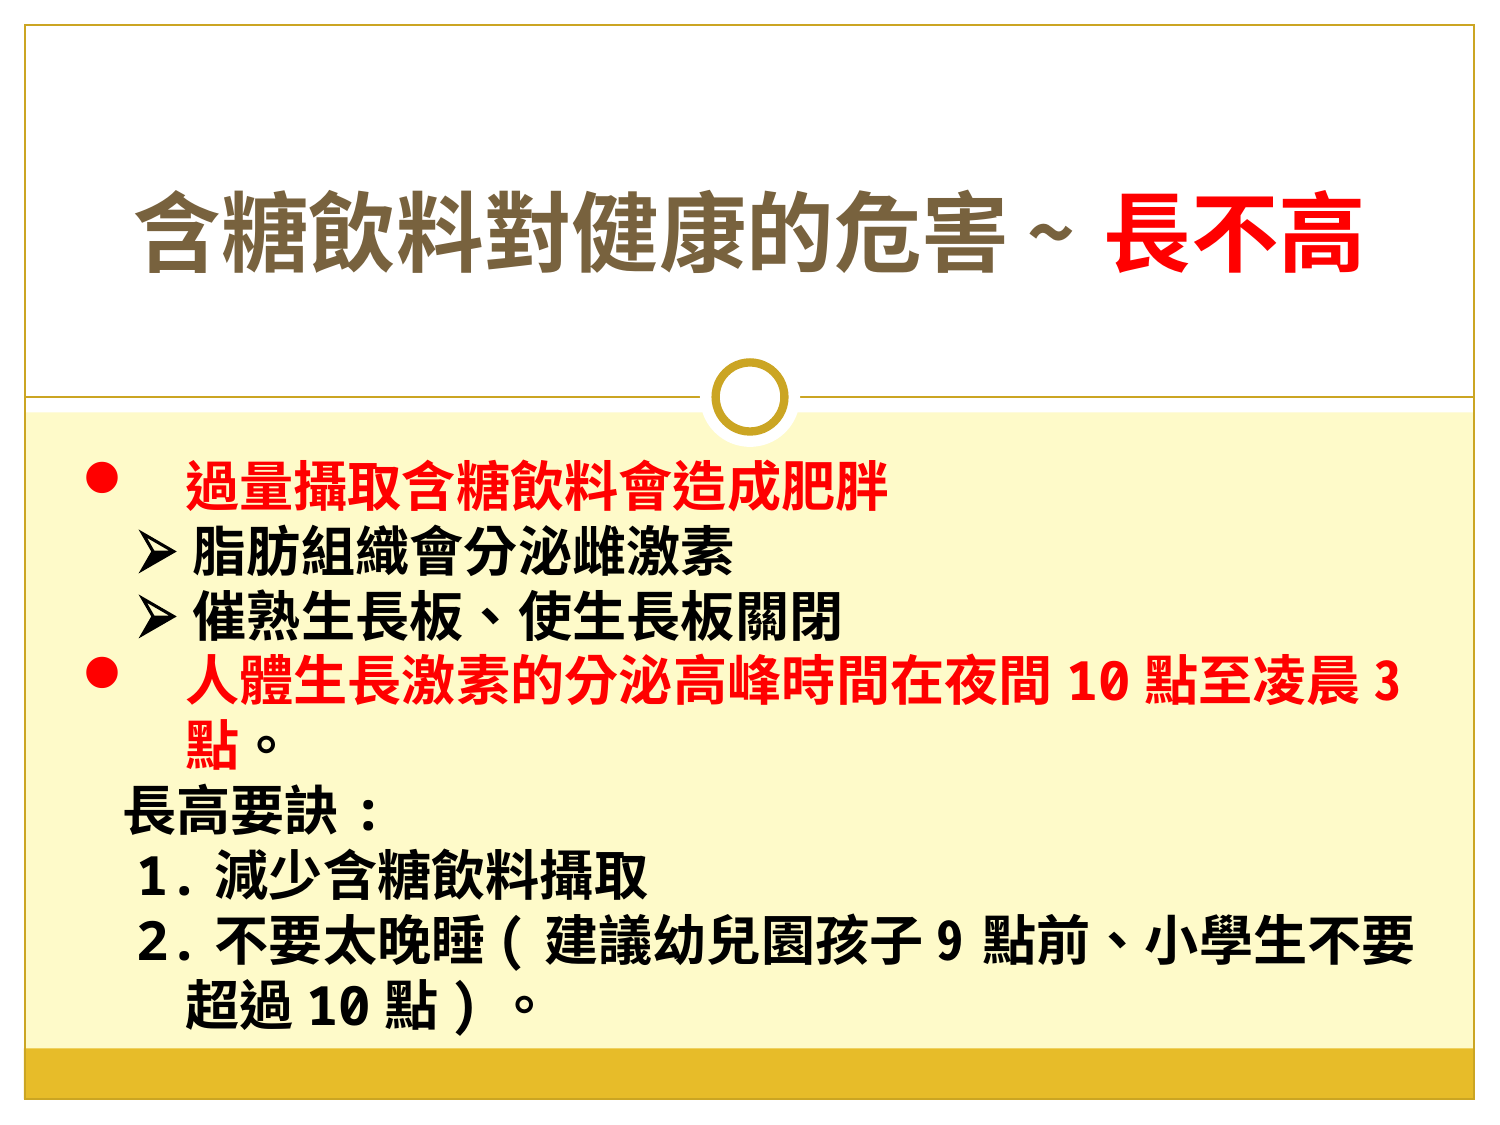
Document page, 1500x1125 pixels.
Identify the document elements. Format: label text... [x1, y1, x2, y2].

text_box 過量攝取含糖飲料會造成肥胖 脂肪組織會分泌雌激素 催熟生長板、使生長板關閉 人體生長激素的分泌高峰時間在夜間10點至凌晨3點。 長高要訣: 1.減少含糖飲料攝取 2.不要太晚睡(建議幼兒園孩子9點前、小學生不要超過10點)。 [53, 444, 1471, 1045]
title 含糖飲料對健康的危害~長不高 [112, 90, 1388, 291]
